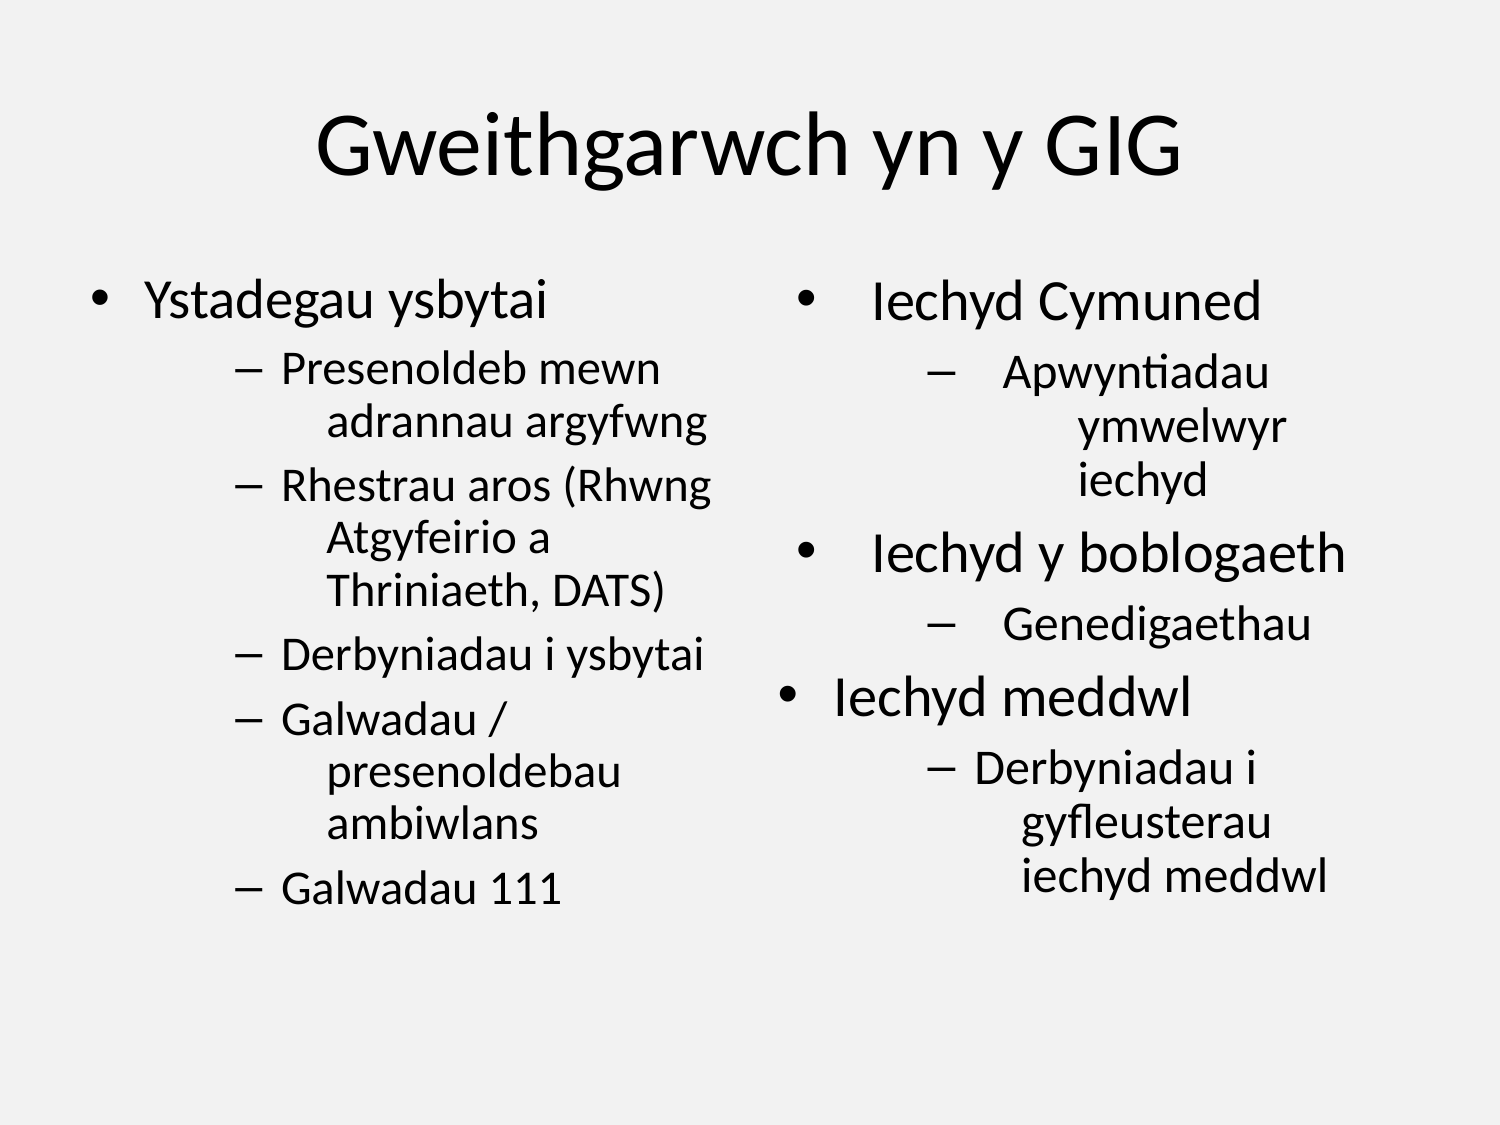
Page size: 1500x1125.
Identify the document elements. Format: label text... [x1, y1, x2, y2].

list Ystadegau ysbytai Presenoldeb mewn adrannau argyfwng Rhestrau aros (Rhwng Atgyfeirio a Thriniaeth, DATS) Derbyniadau i ysbytai Galwadau / presenoldebau ambiwlans Galwadau 111 [75, 262, 738, 1005]
list Iechyd Cymuned Apwyntiadau ymwelwyr iechyd Iechyd y boblogaeth Genedigaethau Iechyd meddwl Derbyniadau i gyfleusterau iechyd meddwl [762, 262, 1426, 1005]
title Gweithgarwch yn y GIG [75, 45, 1426, 233]
